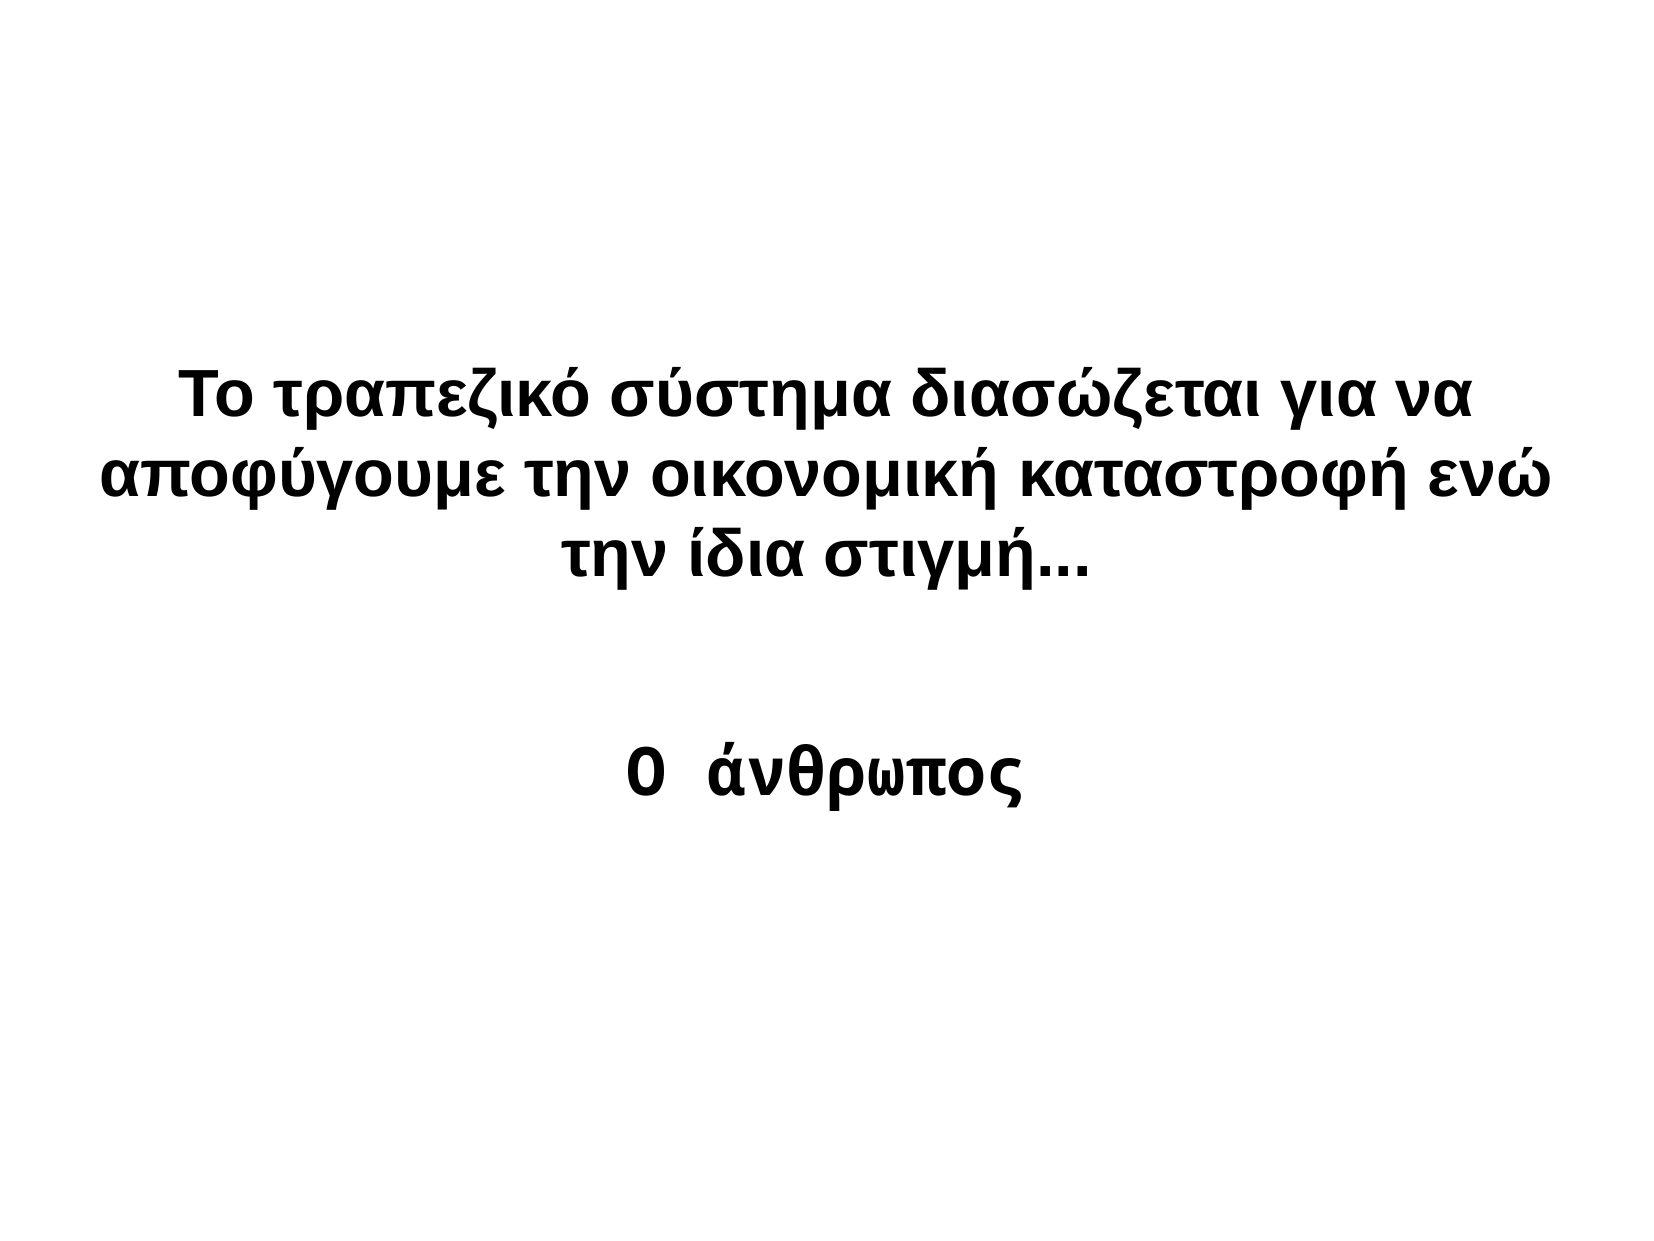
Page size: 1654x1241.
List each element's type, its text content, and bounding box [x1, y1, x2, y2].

subtitle Το τραπεζικό σύστημα διασώζεται για να αποφύγουμε την οικονομική καταστροφή ενώ την ίδια στιγμή... Ο άνθρωπος [82, 56, 1571, 1102]
